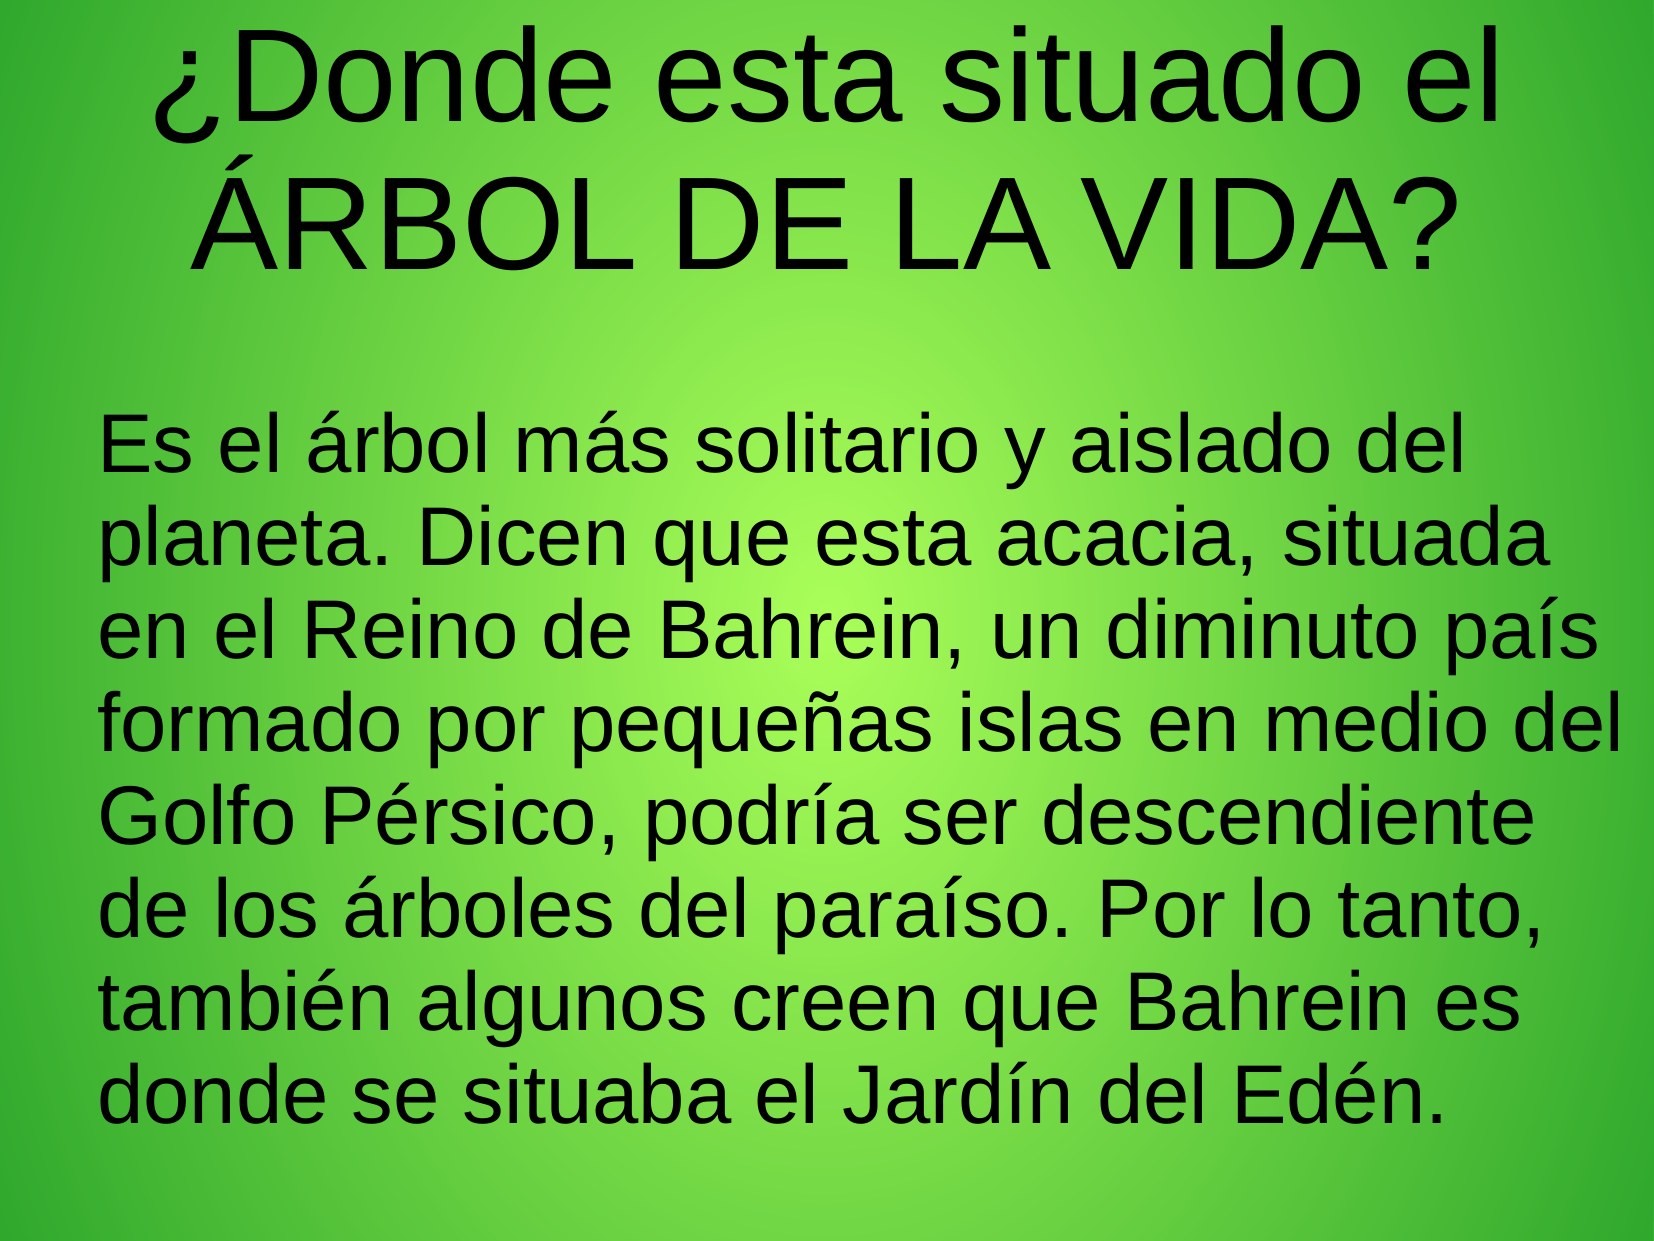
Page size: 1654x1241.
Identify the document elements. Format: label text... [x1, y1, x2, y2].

title ¿Donde esta situado el ÁRBOL DE LA VIDA? [82, 2, 1571, 298]
text_box Es el árbol más solitario y aislado del planeta. Dicen que esta acacia, situada en el Reino de Bahrein, un diminuto país formado por pequeñas islas en medio del Golfo Pérsico, podría ser descendiente de los árboles del paraíso. Por lo tanto, también algunos creen que Bahrein es donde se situaba el Jardín del Edén. [82, 389, 1645, 1149]
